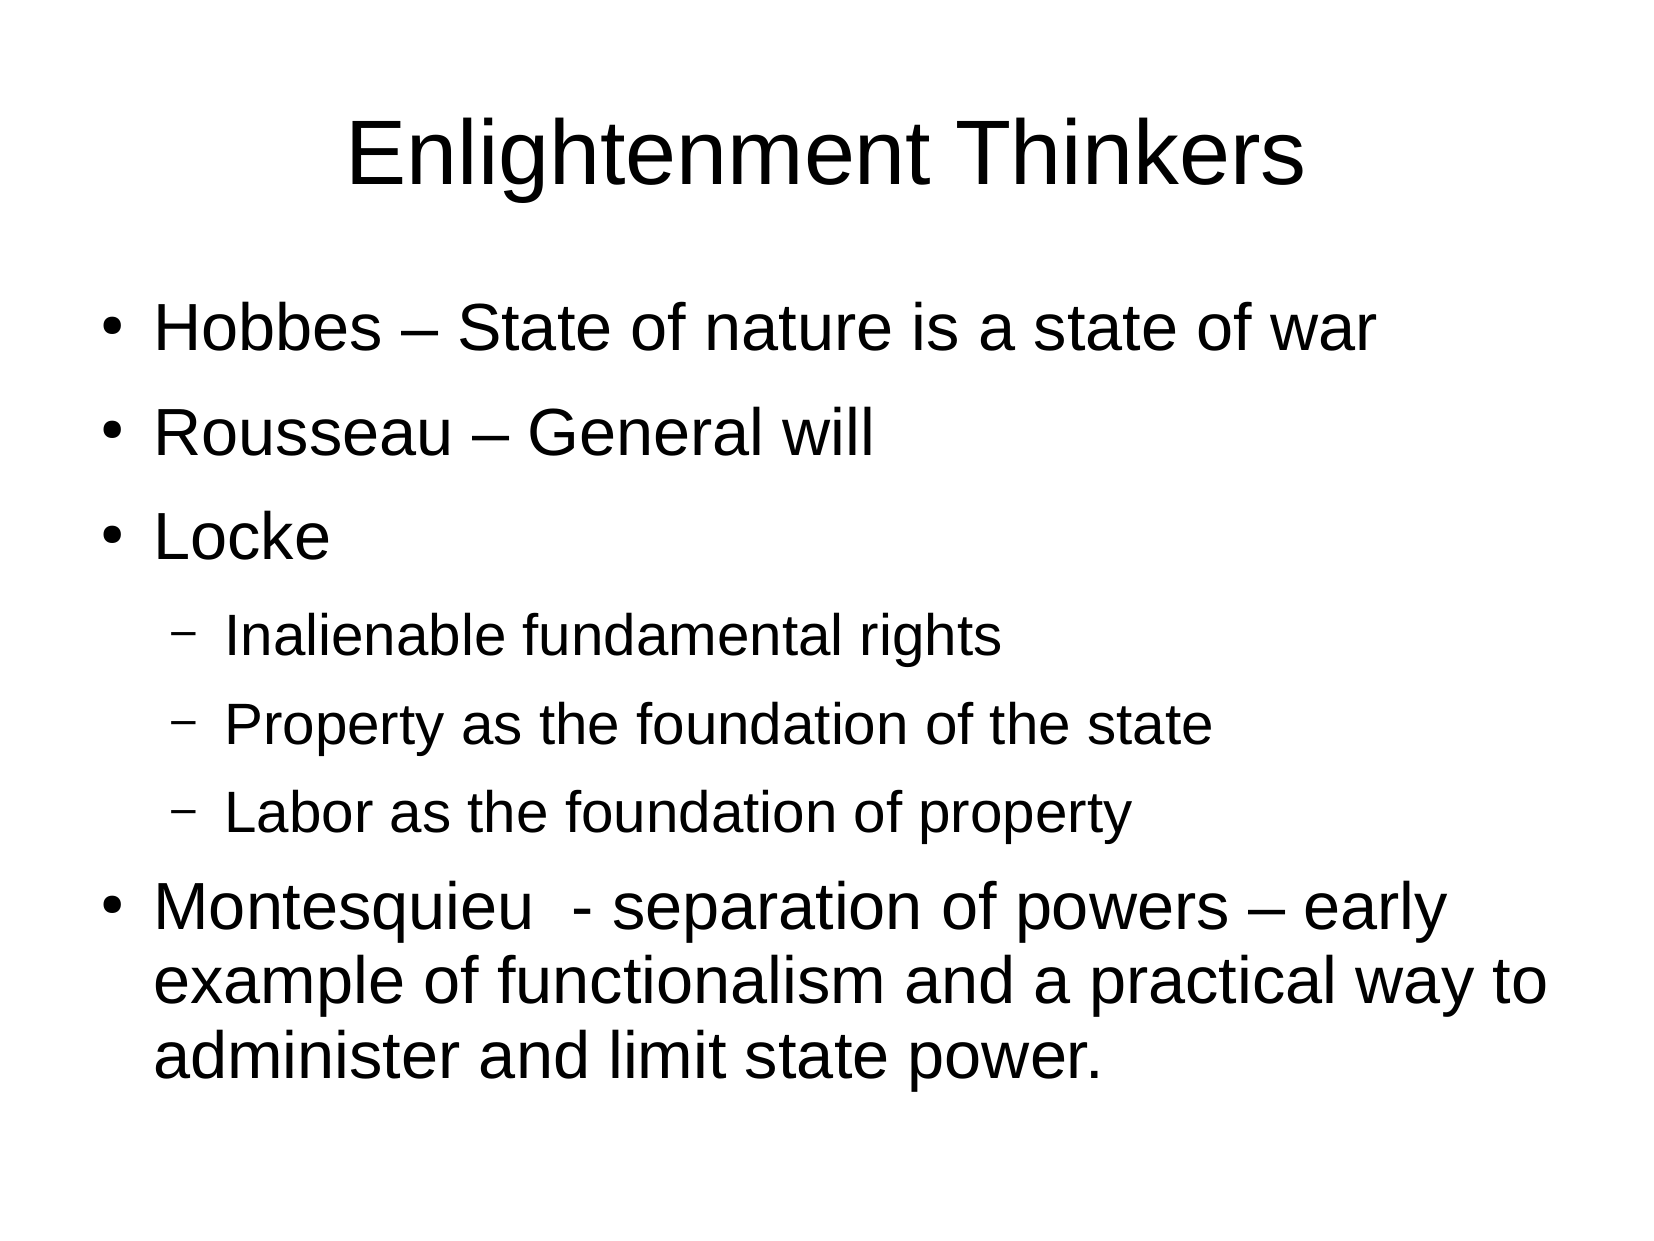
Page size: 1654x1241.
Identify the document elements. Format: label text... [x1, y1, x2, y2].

list Hobbes – State of nature is a state of war Rousseau – General will Locke Inalienable fundamental rights Property as the foundation of the state Labor as the foundation of property Montesquieu - separation of powers – early example of functionalism and a practical way to administer and limit state power. [82, 290, 1571, 1109]
title Enlightenment Thinkers [82, 49, 1571, 257]
